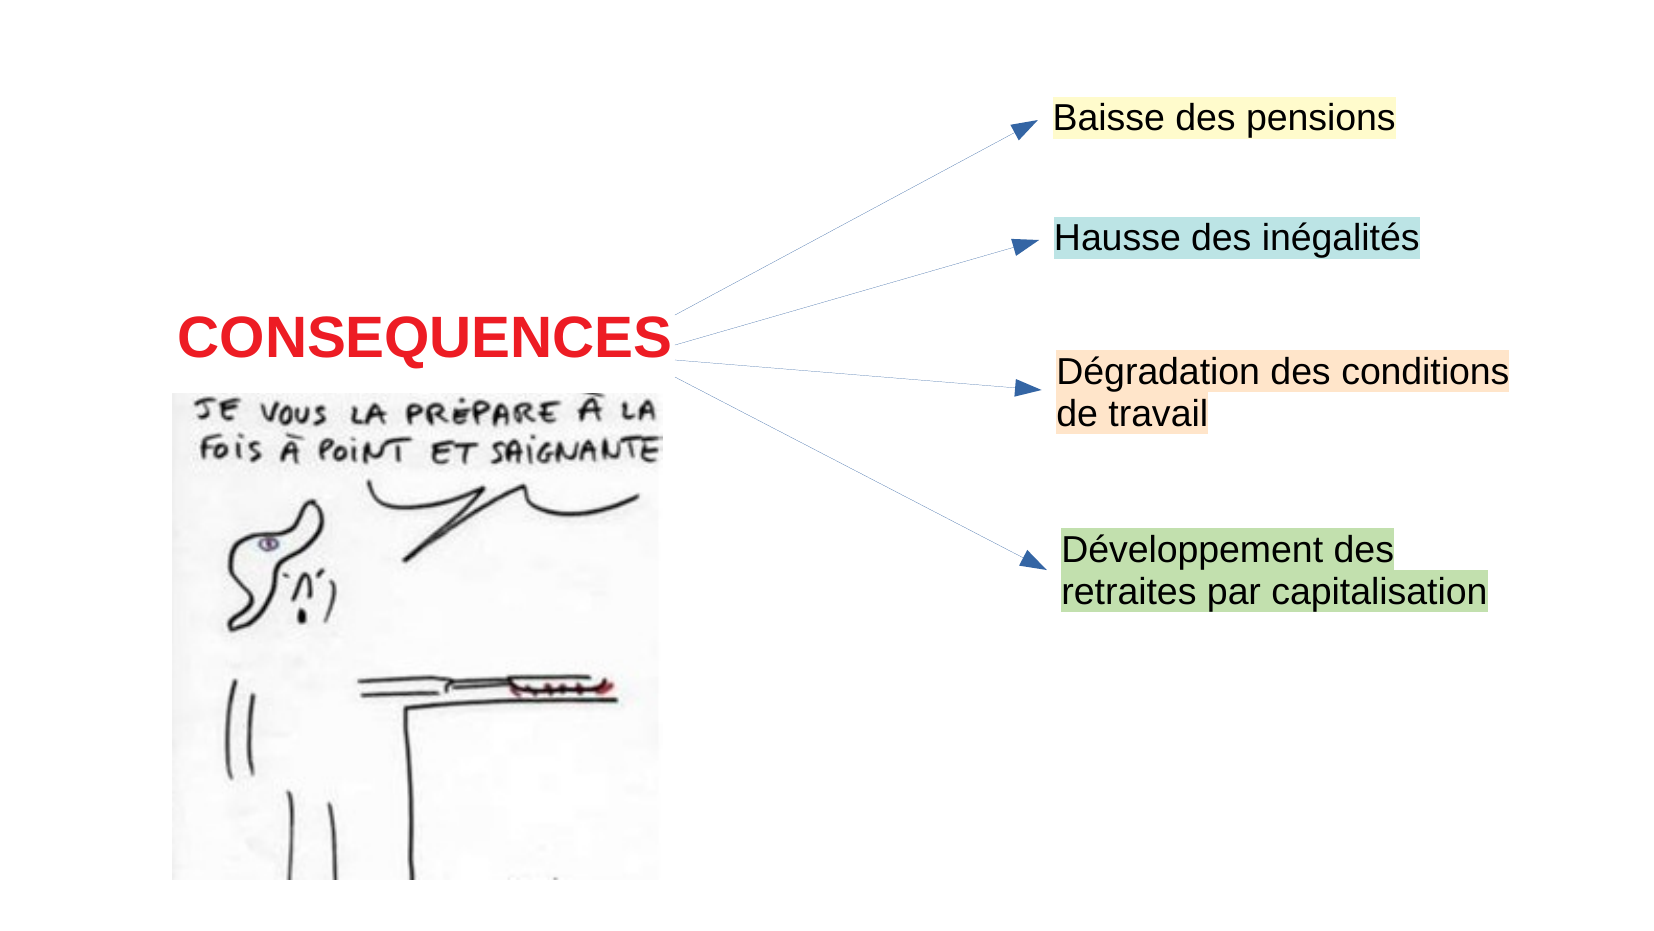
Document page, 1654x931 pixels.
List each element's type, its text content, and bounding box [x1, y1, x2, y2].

text_box Hausse des inégalités [1039, 209, 1475, 266]
text_box Développement des retraites par capitalisation [1046, 520, 1542, 620]
picture [172, 393, 663, 880]
text_box CONSEQUENCES [163, 297, 719, 378]
text_box Dégradation des conditions de travail [1041, 342, 1606, 484]
text_box Baisse des pensions [1037, 89, 1443, 146]
